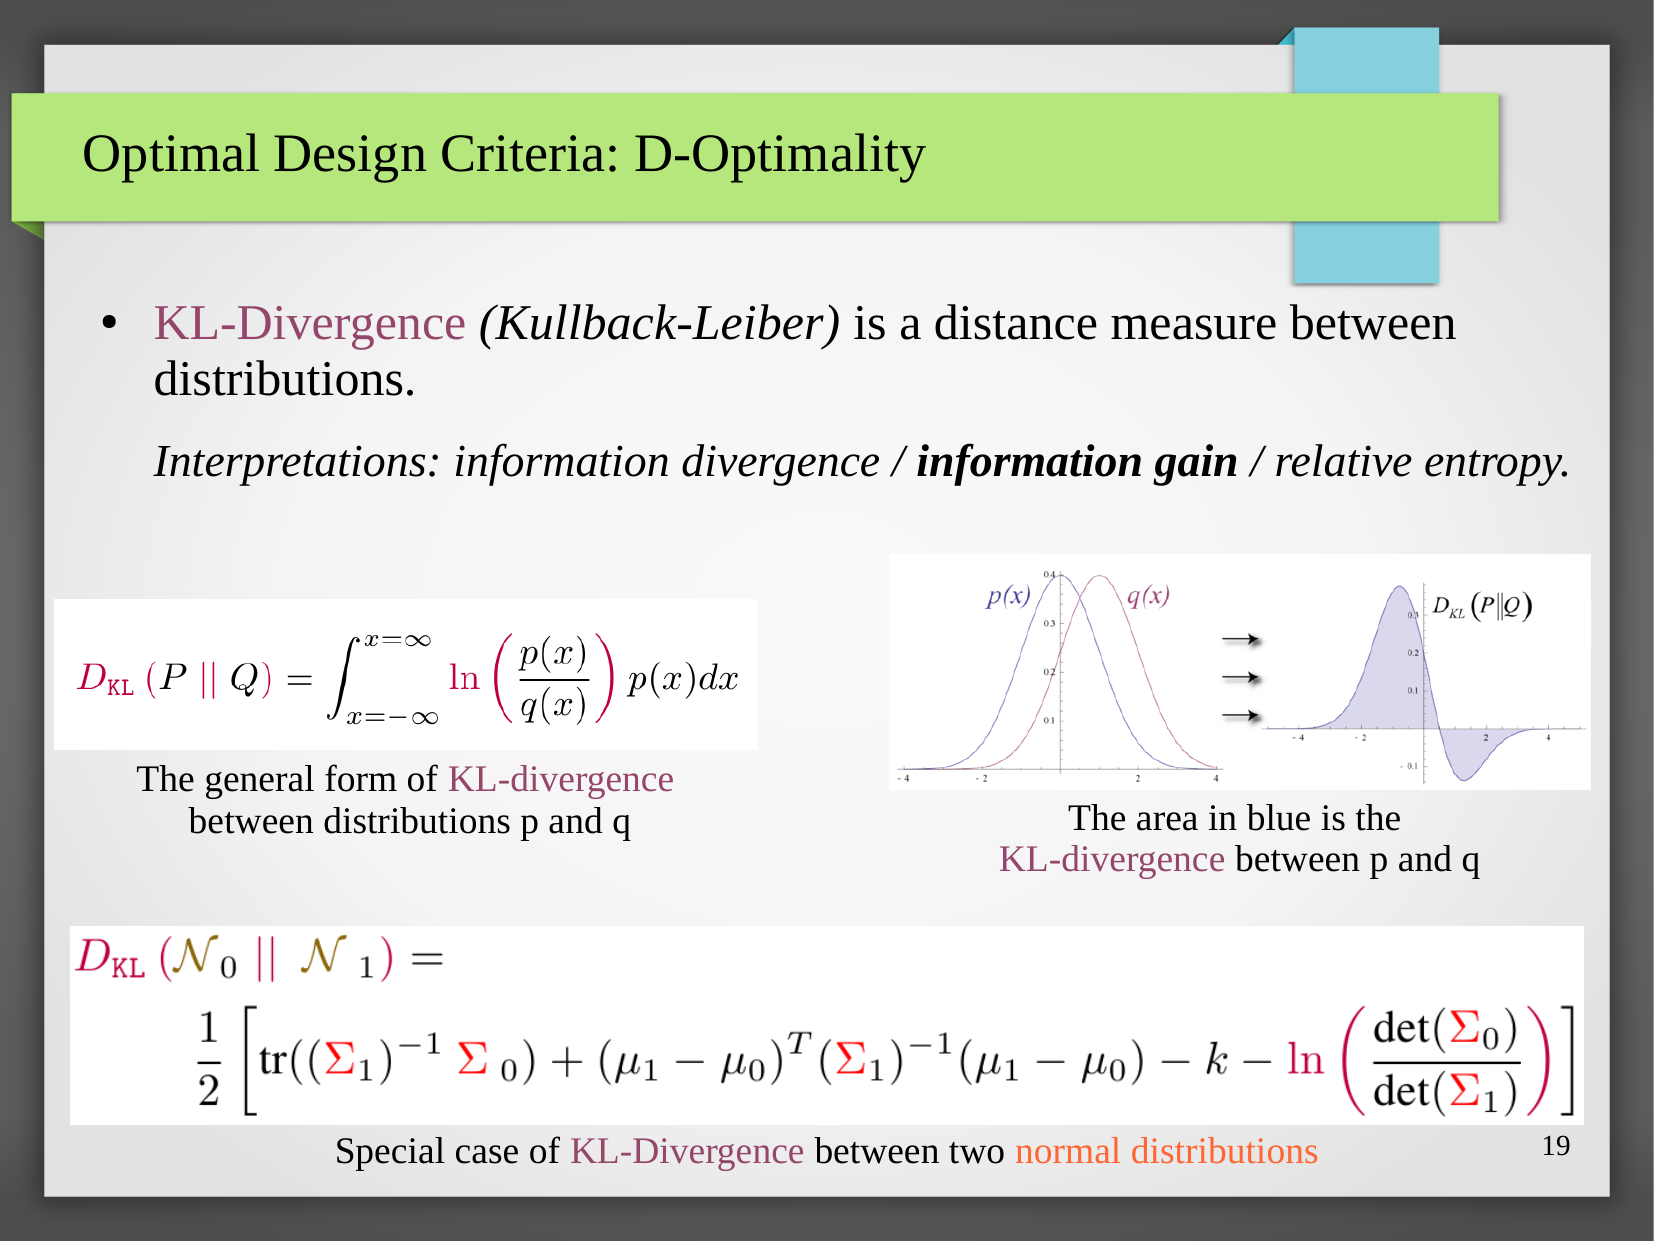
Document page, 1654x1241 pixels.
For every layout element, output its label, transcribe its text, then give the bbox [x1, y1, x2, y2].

list KL-Divergence (Kullback-Leiber) is a distance measure between distributions. Interpretations: information divergence / information gain / relative entropy. [82, 295, 1576, 511]
picture [0, 0, 1654, 1241]
title Optimal Design Criteria: D-Optimality [82, 94, 1264, 213]
